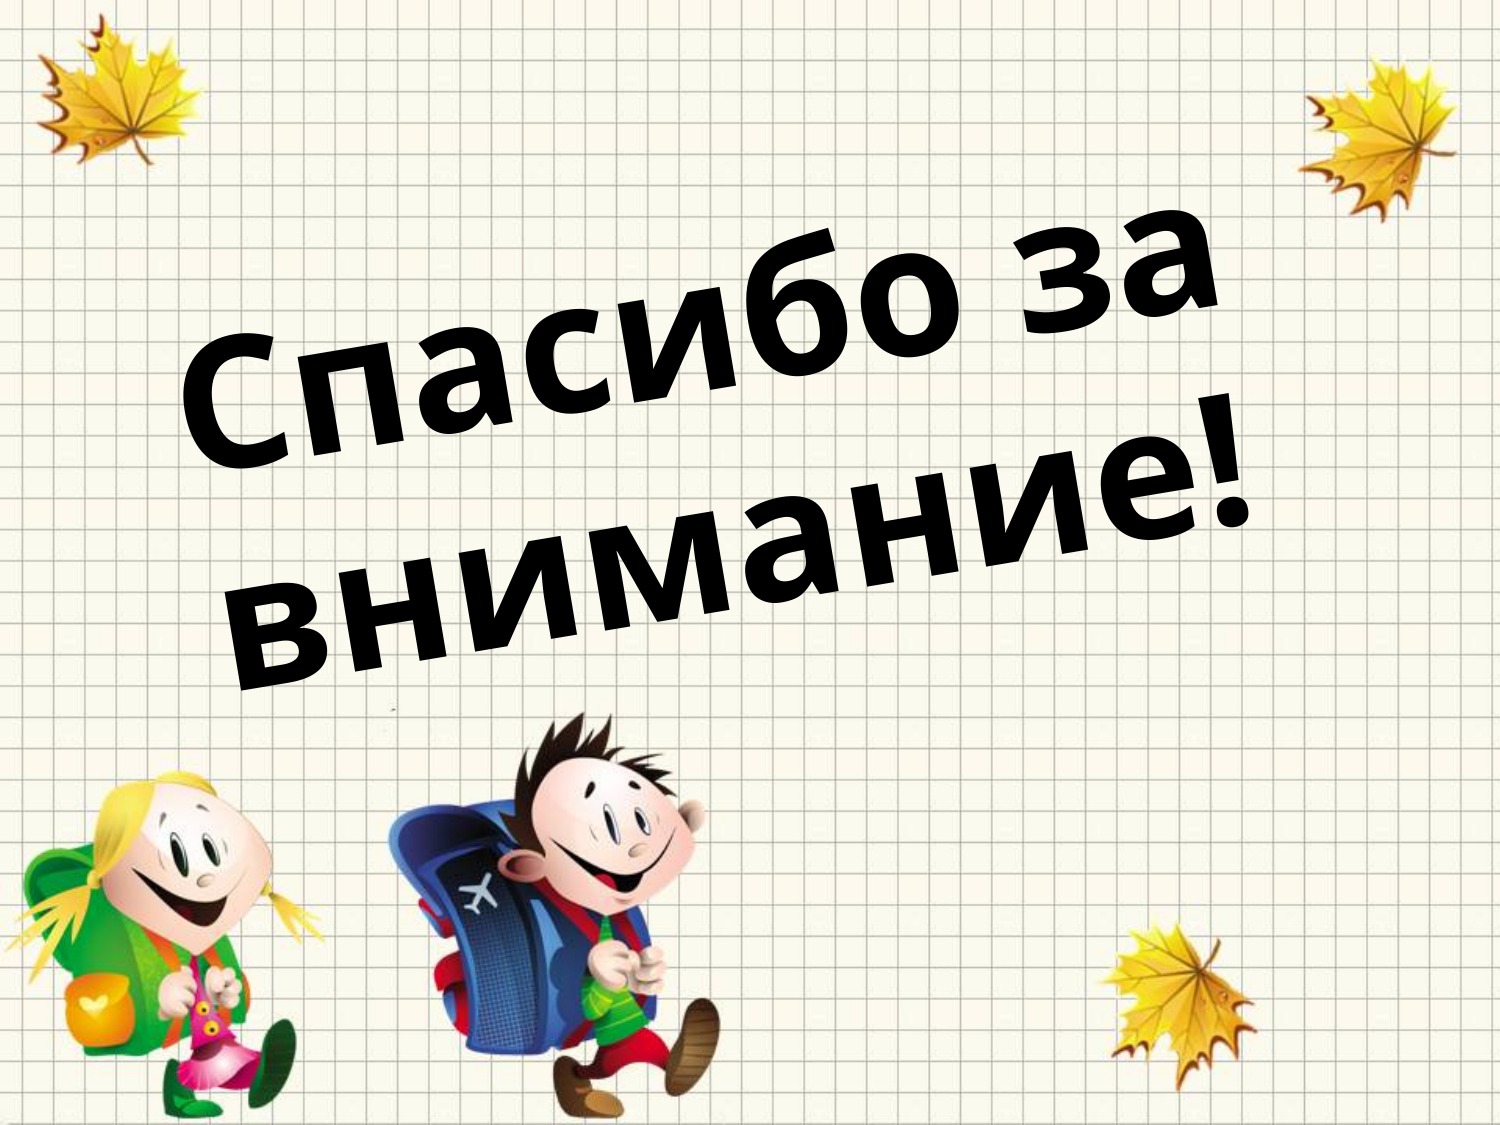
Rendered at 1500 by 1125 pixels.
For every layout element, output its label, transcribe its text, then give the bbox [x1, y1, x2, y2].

title Спасибо за внимание! [28, 180, 1401, 671]
picture [0, 0, 1500, 1125]
